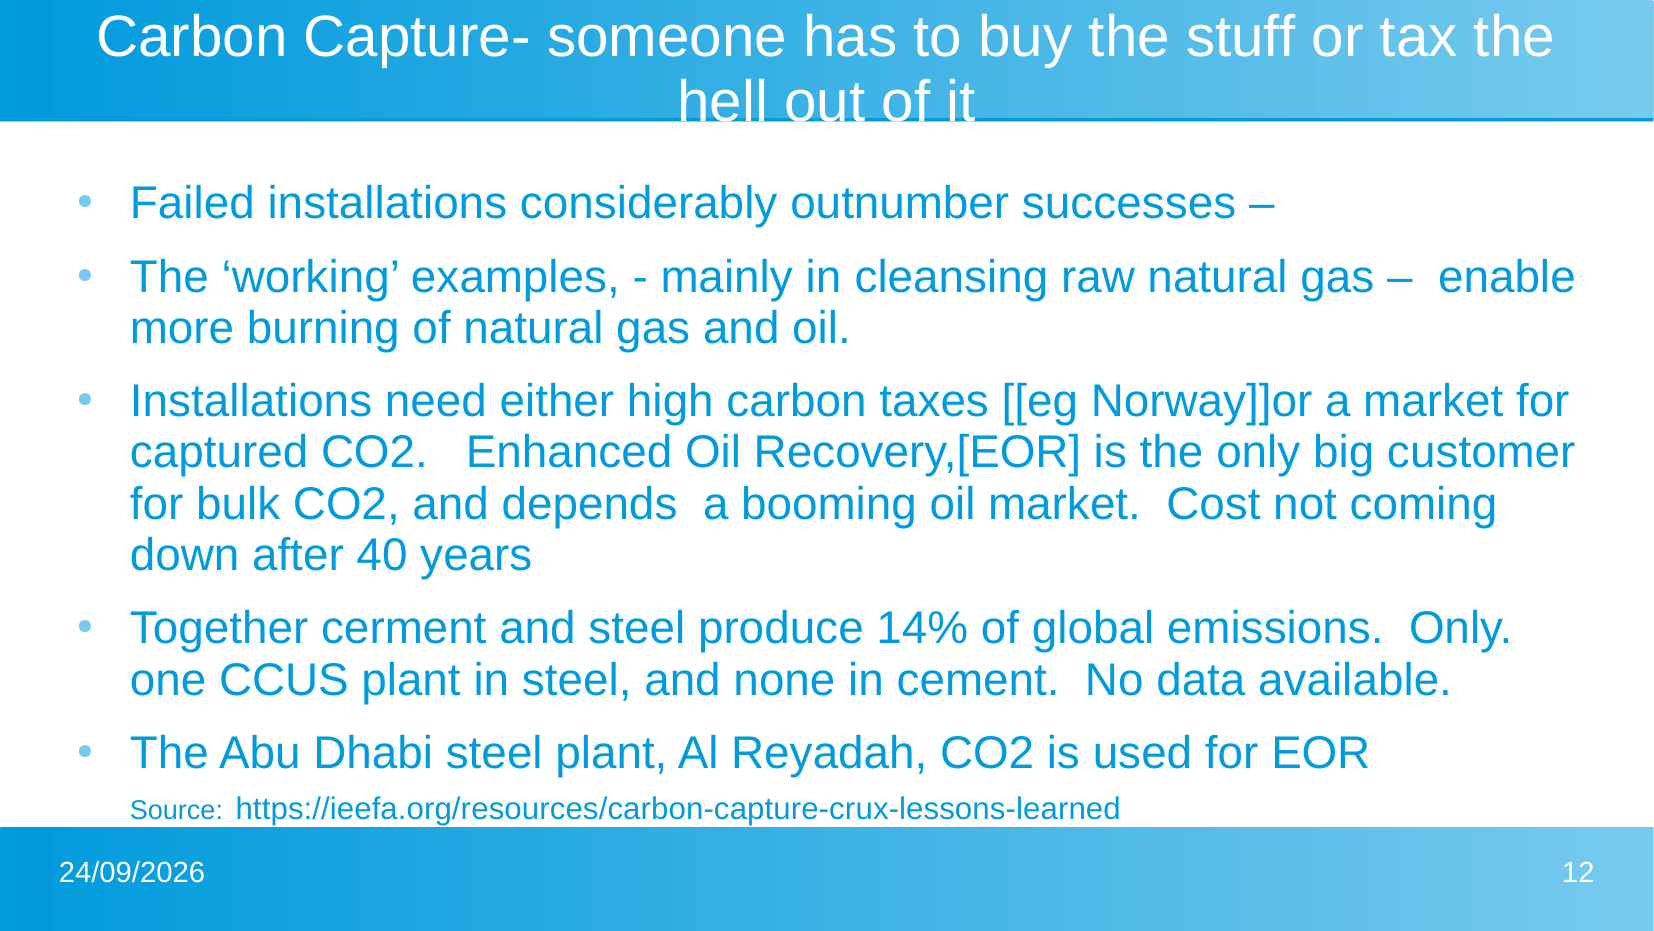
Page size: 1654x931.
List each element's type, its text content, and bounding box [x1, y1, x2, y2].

title Carbon Capture- someone has to buy the stuff or tax the hell out of it [59, 3, 1595, 134]
list Failed installations considerably outnumber successes – The ‘working’ examples, - mainly in cleansing raw natural gas – enable more burning of natural gas and oil. Installations need either high carbon taxes [[eg Norway]]or a market for captured CO2. Enhanced Oil Recovery,[EOR] is the only big customer for bulk CO2, and depends a booming oil market. Cost not coming down after 40 years Together cerment and steel produce 14% of global emissions. Only. one CCUS plant in steel, and none in cement. No data available. The Abu Dhabi steel plant, Al Reyadah, CO2 is used for EOR Source: https://ieefa.org/resources/carbon-capture-crux-lessons-learned [59, 177, 1595, 768]
